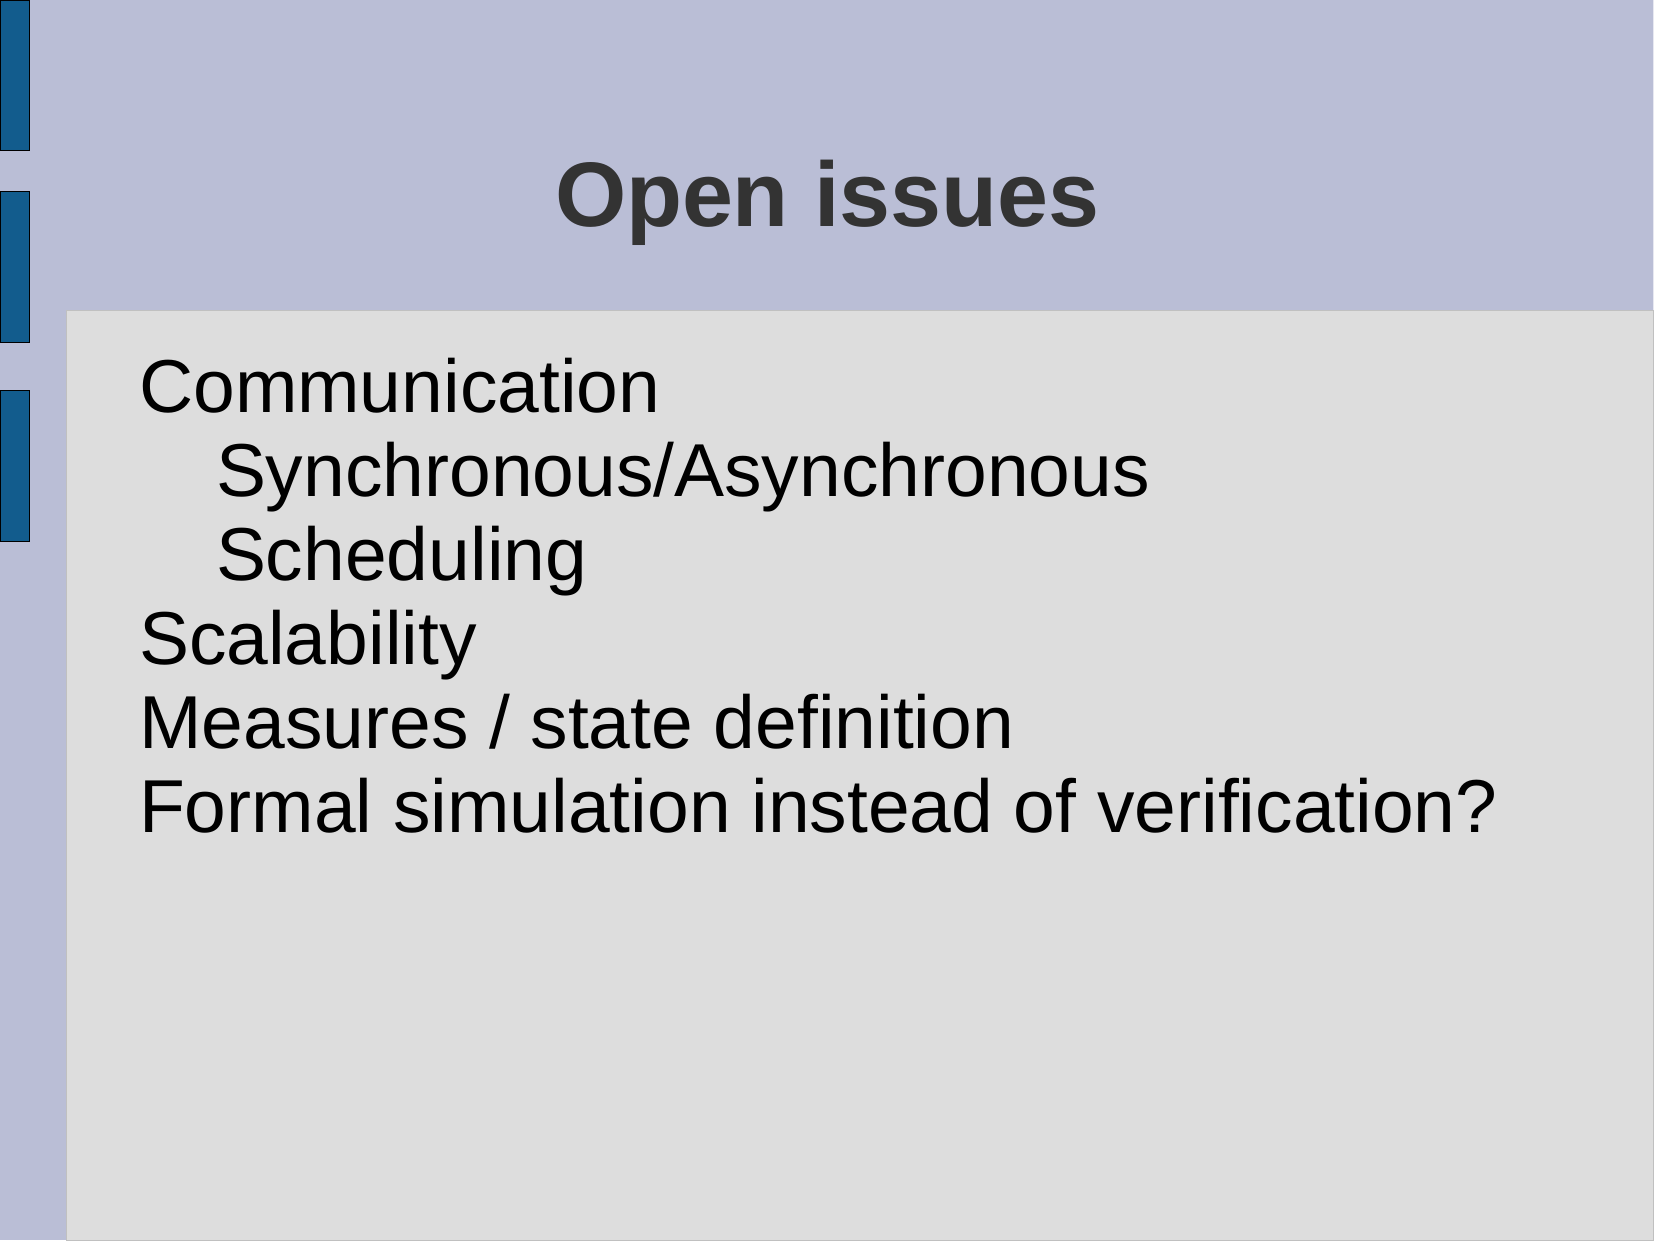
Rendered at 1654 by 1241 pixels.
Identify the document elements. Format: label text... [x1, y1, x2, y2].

title Open issues [121, 98, 1534, 291]
list Communication Synchronous/Asynchronous Scheduling Scalability Measures / state definition Formal simulation instead of verification? [121, 344, 1534, 1124]
